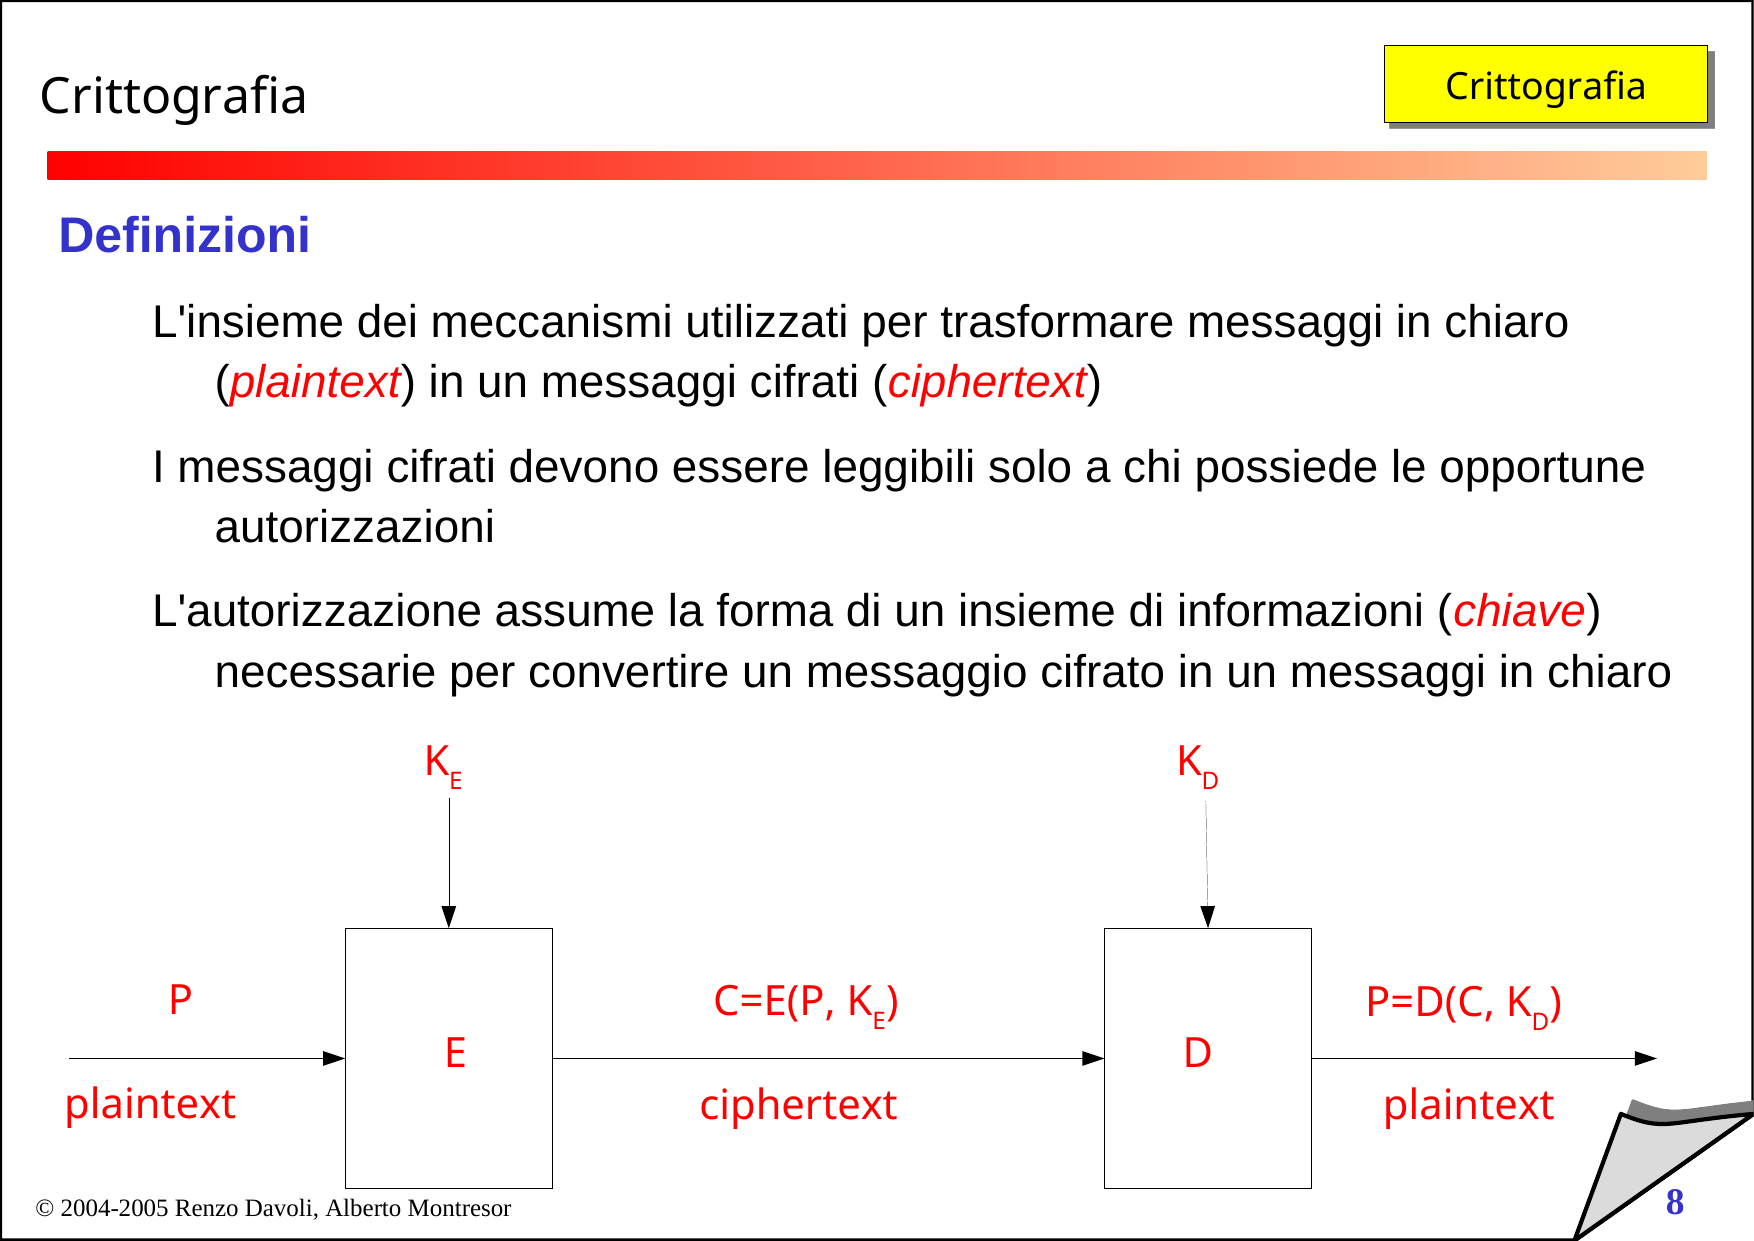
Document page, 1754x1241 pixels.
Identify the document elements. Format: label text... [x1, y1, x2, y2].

text_box C=E(P, KE) [713, 967, 935, 1041]
title Crittografia [40, 49, 1713, 144]
text_box E [443, 1019, 475, 1084]
text_box KD [1175, 727, 1236, 802]
text_box P [167, 967, 194, 1032]
text_box D [1182, 1019, 1219, 1084]
text_box ciphertext [699, 1071, 945, 1136]
text_box plaintext [1382, 1071, 1589, 1136]
text_box P=D(C, KD) [1365, 968, 1623, 1042]
text_box Crittografia [1384, 45, 1708, 123]
text_box plaintext [64, 1071, 270, 1136]
list Definizioni L'insieme dei meccanismi utilizzati per trasformare messaggi in chiaro (plaintext) in un messaggi cifrati (ciphertext) I messaggi cifrati devono essere leggibili solo a chi possiede le opportune autorizzazioni L'autorizzazione assume la forma di un insieme di informazioni (chiave) necessarie per convertire un messaggio cifrato in un messaggi in chiaro [58, 206, 1695, 815]
text_box KE [423, 727, 471, 869]
